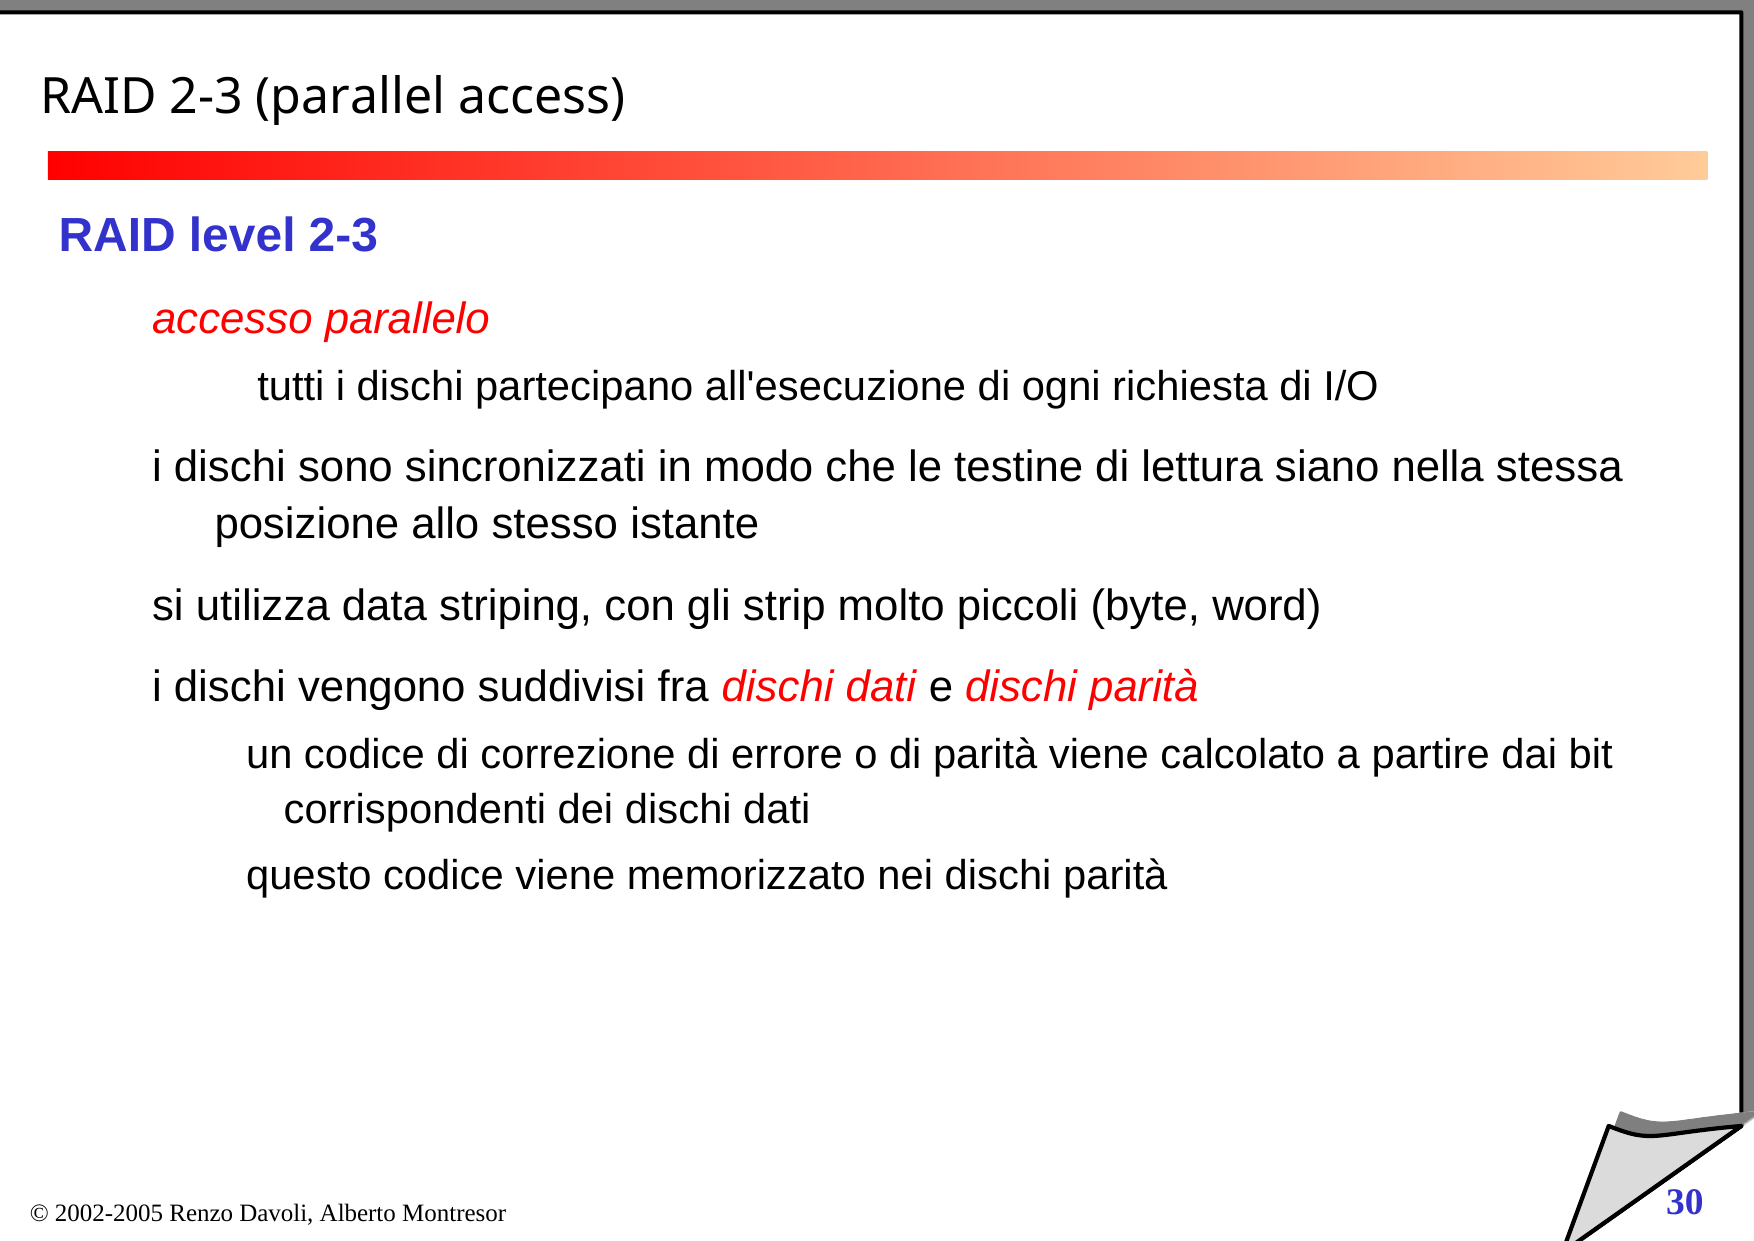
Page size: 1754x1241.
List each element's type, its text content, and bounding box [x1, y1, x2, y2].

text_box 14 [750, 152, 754, 179]
list RAID level 2-3 accesso parallelo tutti i dischi partecipano all'esecuzione di ogni richiesta di I/O i dischi sono sincronizzati in modo che le testine di lettura siano nella stessa posizione allo stesso istante si utilizza data striping, con gli strip molto piccoli (byte, word) i dischi vengono suddivisi fra dischi dati e dischi parità un codice di correzione di errore o di parità viene calcolato a partire dai bit corrispondenti dei dischi dati questo codice viene memorizzato nei dischi parità [58, 206, 1696, 970]
title RAID 2-3 (parallel access) [40, 49, 1714, 144]
